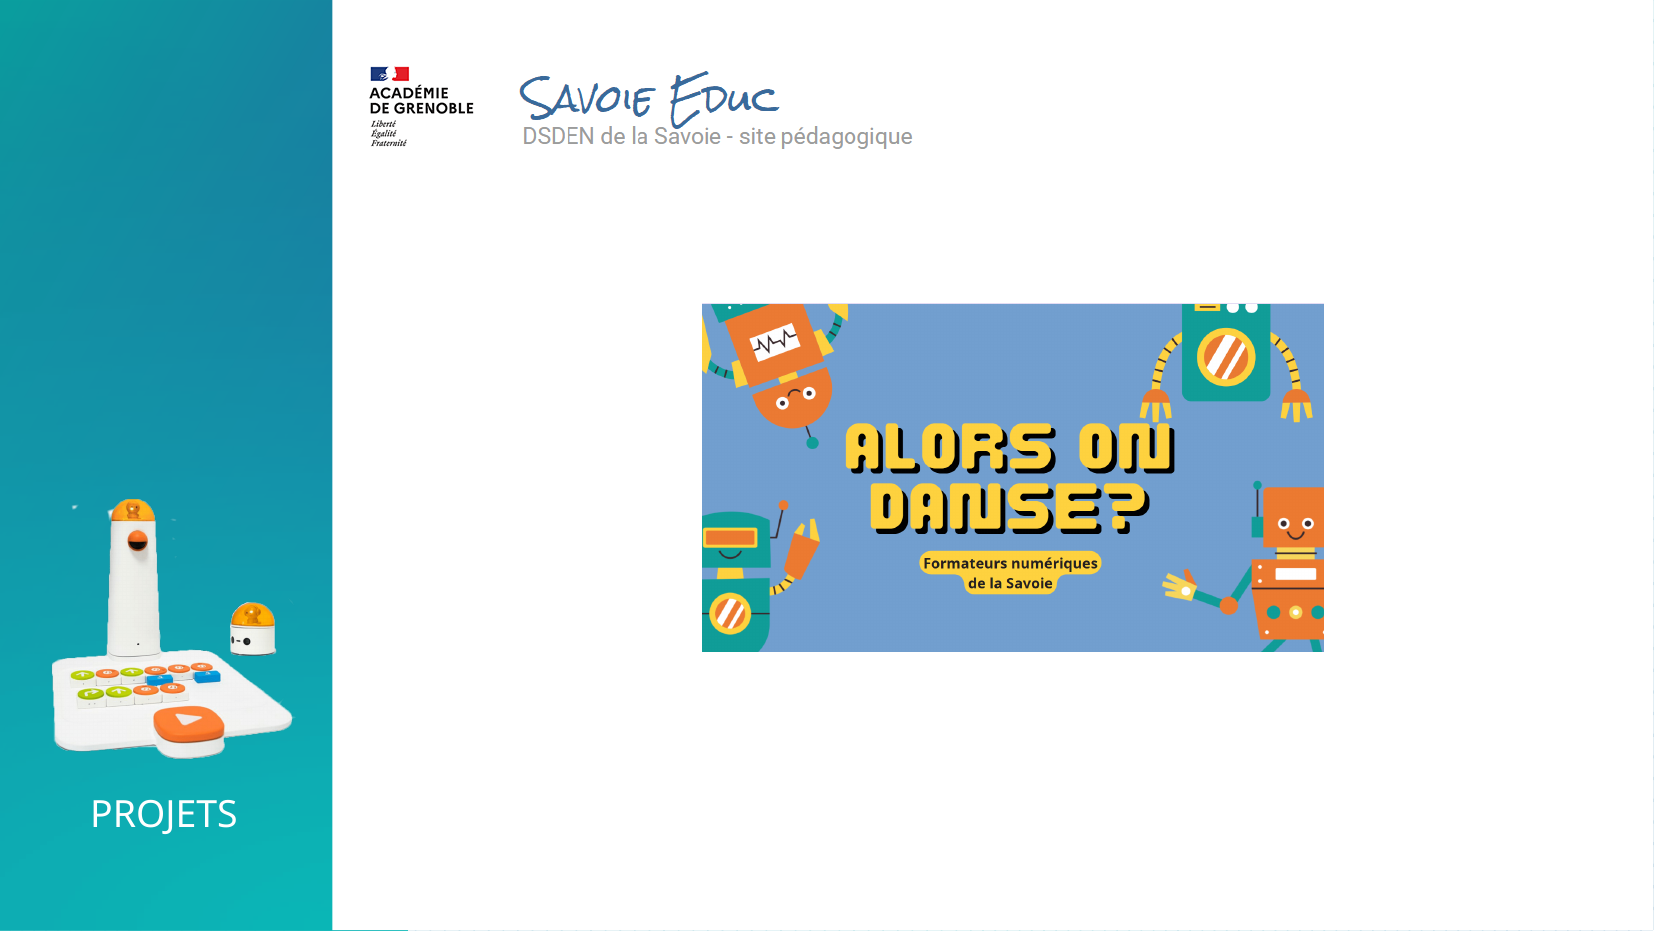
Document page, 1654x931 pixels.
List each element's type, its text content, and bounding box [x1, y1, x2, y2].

picture [29, 496, 296, 764]
picture [358, 55, 920, 157]
text_box PROJETS [0, 742, 329, 859]
text_box [0, 0, 1654, 931]
picture [702, 303, 1324, 652]
